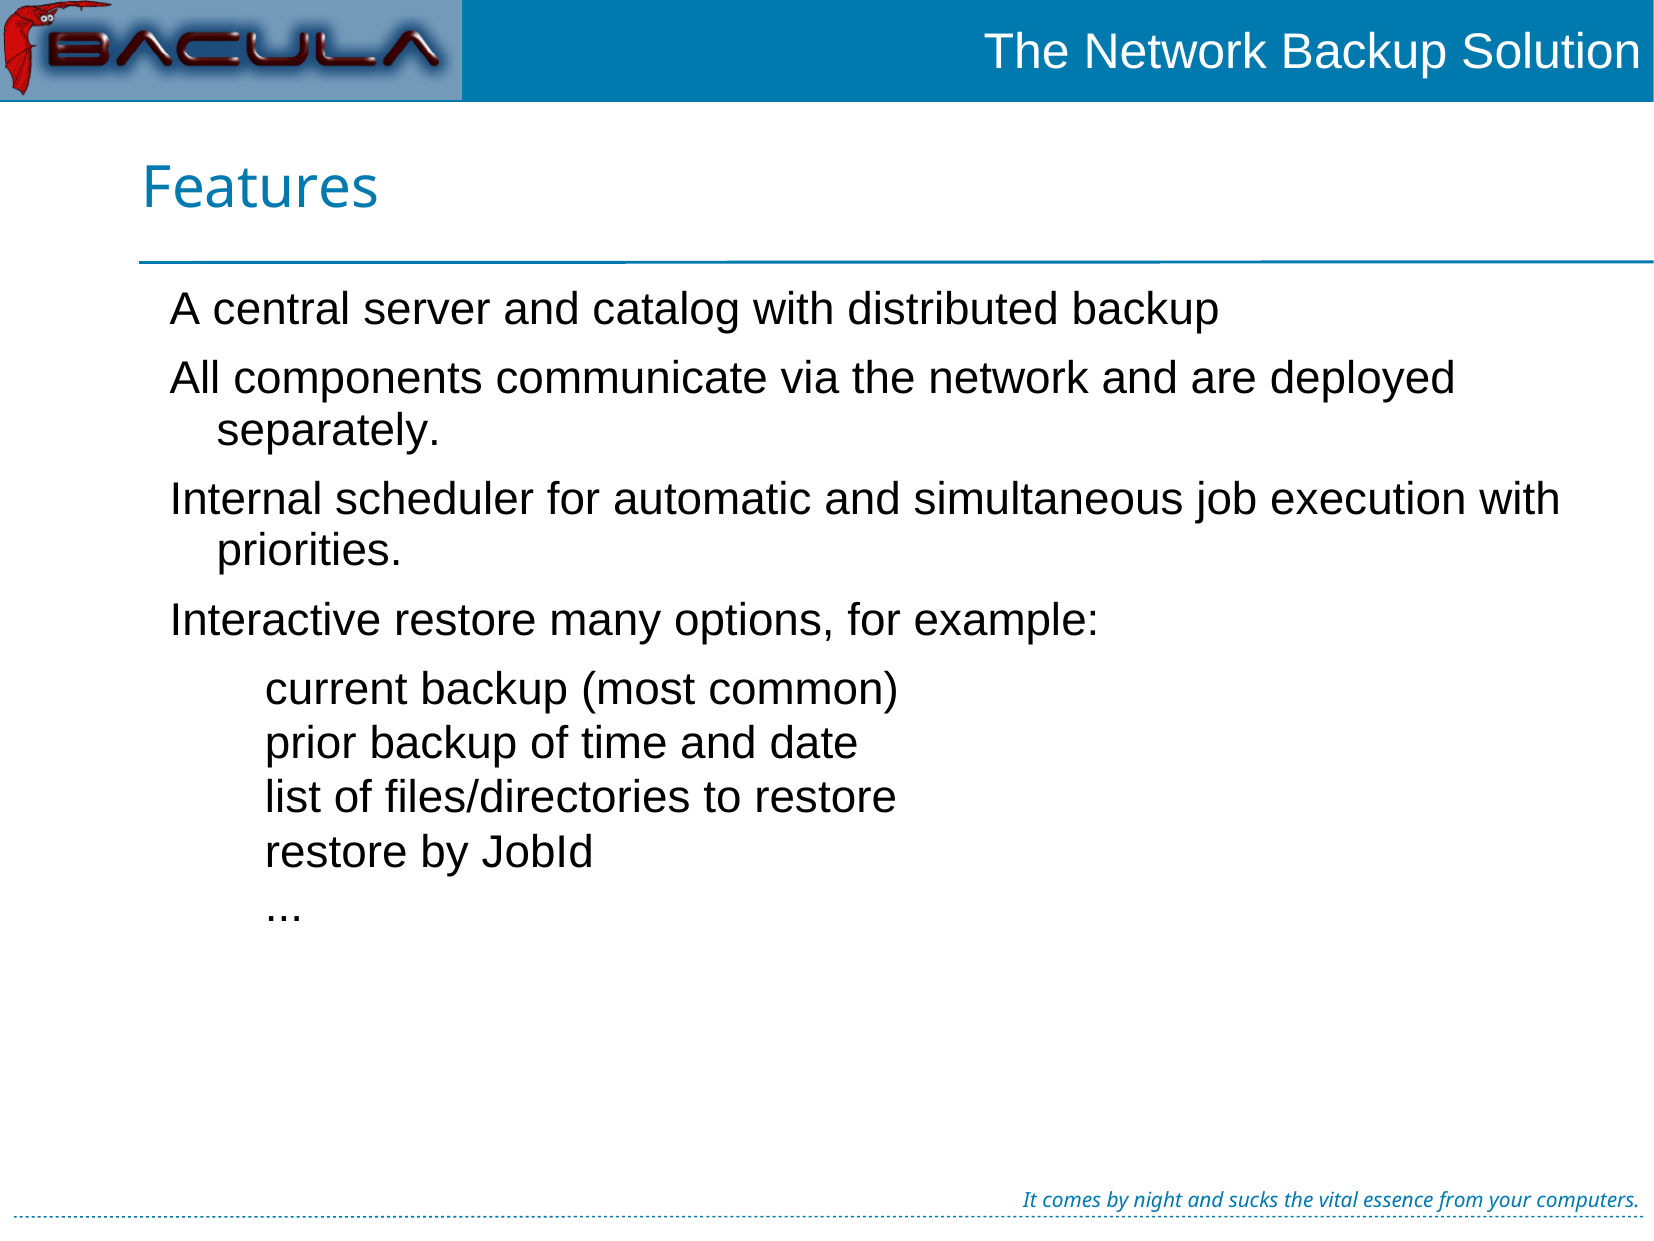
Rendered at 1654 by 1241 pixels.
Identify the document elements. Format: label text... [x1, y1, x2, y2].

title Features [141, 112, 1501, 226]
picture [0, 0, 461, 99]
list A central server and catalog with distributed backup All components communicate via the network and are deployed separately. Internal scheduler for automatic and simultaneous job execution with priorities. Interactive restore many options, for example: current backup (most common) prior backup of time and date list of files/directories to restore restore by JobId ... [75, 283, 1613, 1154]
